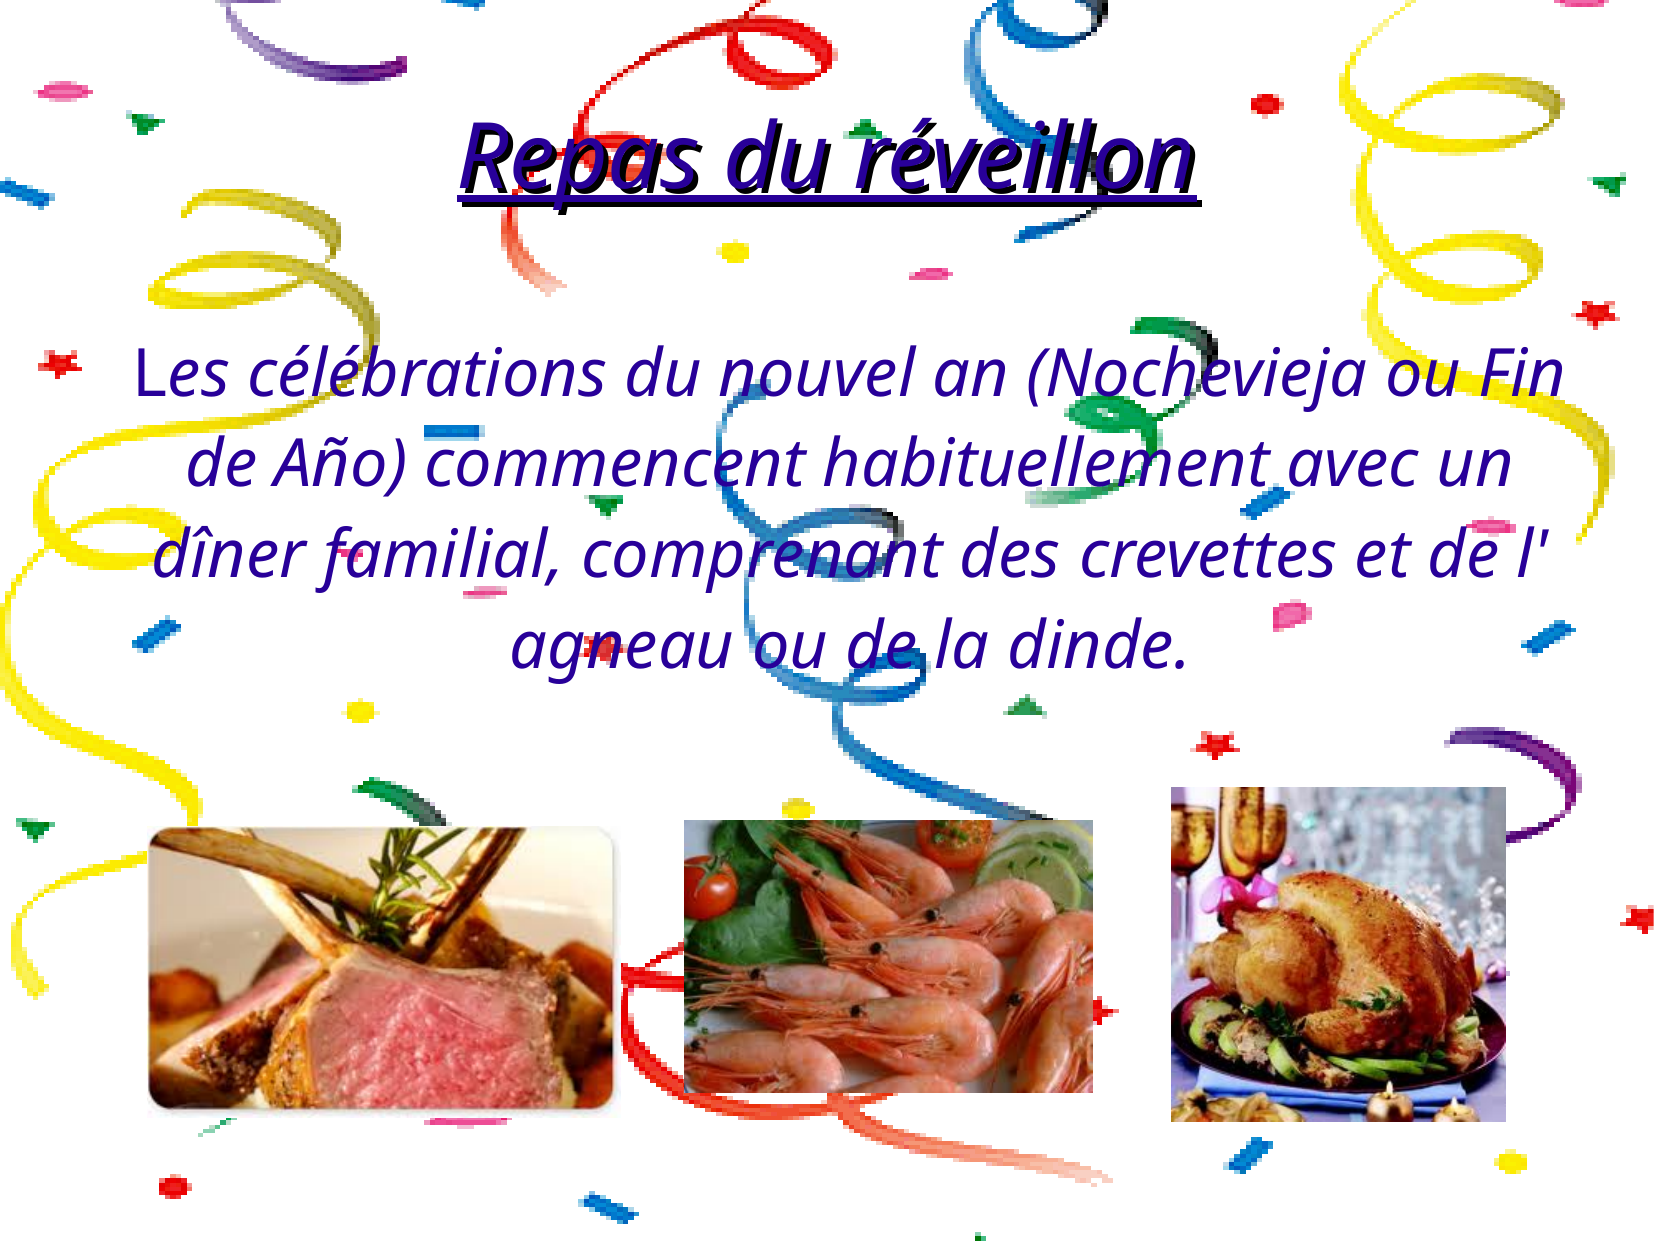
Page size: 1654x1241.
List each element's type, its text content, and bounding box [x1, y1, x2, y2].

picture [0, 0, 1654, 1241]
title Repas du réveillon [82, 49, 1571, 257]
list Les célébrations du nouvel an (Nochevieja ou Fin de Año) commencent habituellement avec un dîner familial, comprenant des crevettes et de l'agneau ou de la dinde. [106, 324, 1595, 1144]
